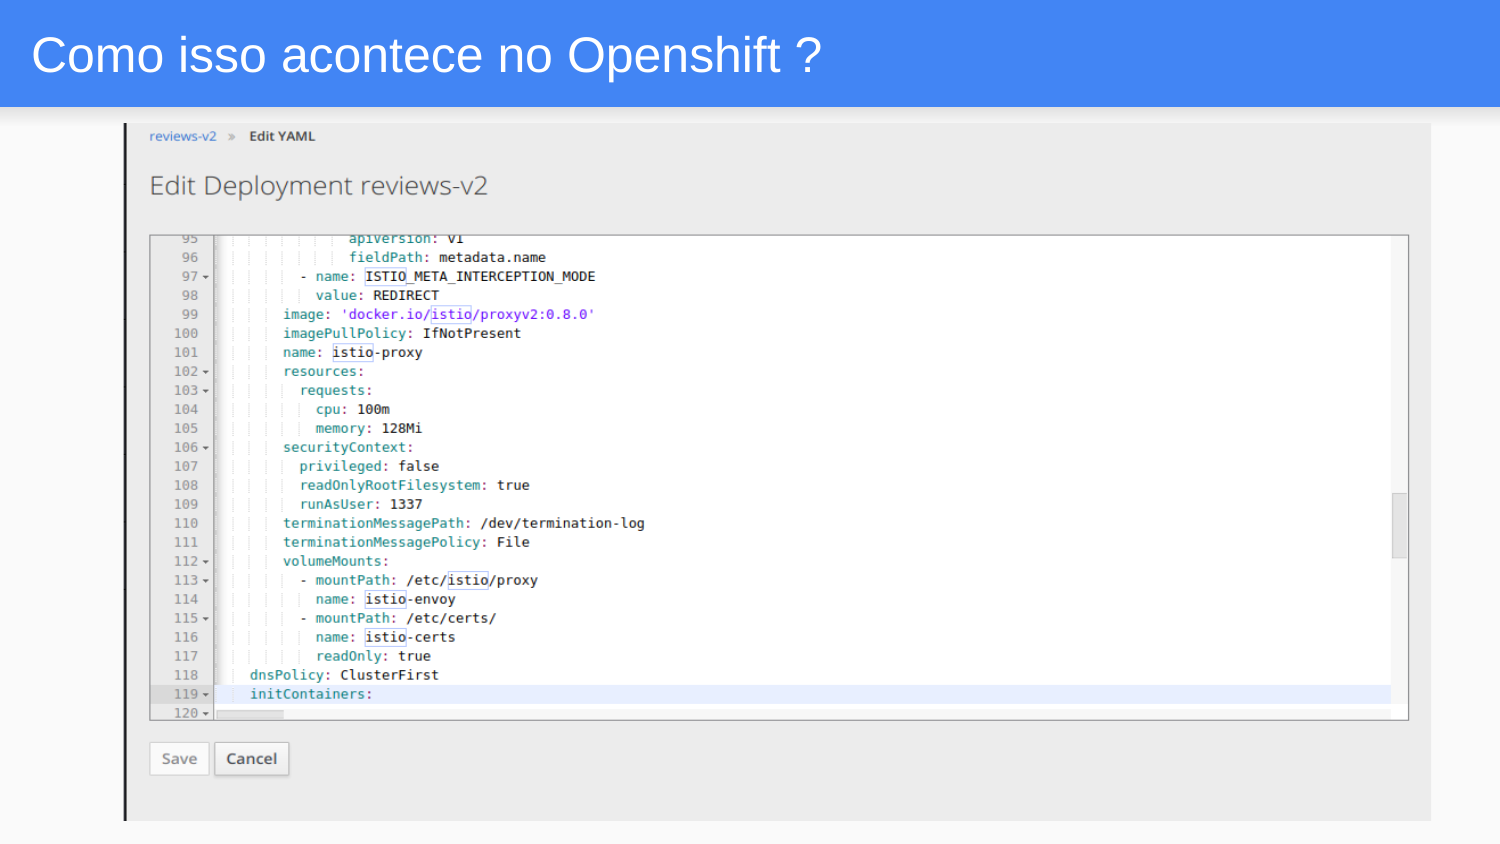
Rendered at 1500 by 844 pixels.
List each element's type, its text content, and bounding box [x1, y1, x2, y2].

title Como isso acontece no Openshift ? [16, 2, 1464, 102]
picture [123, 123, 1432, 821]
